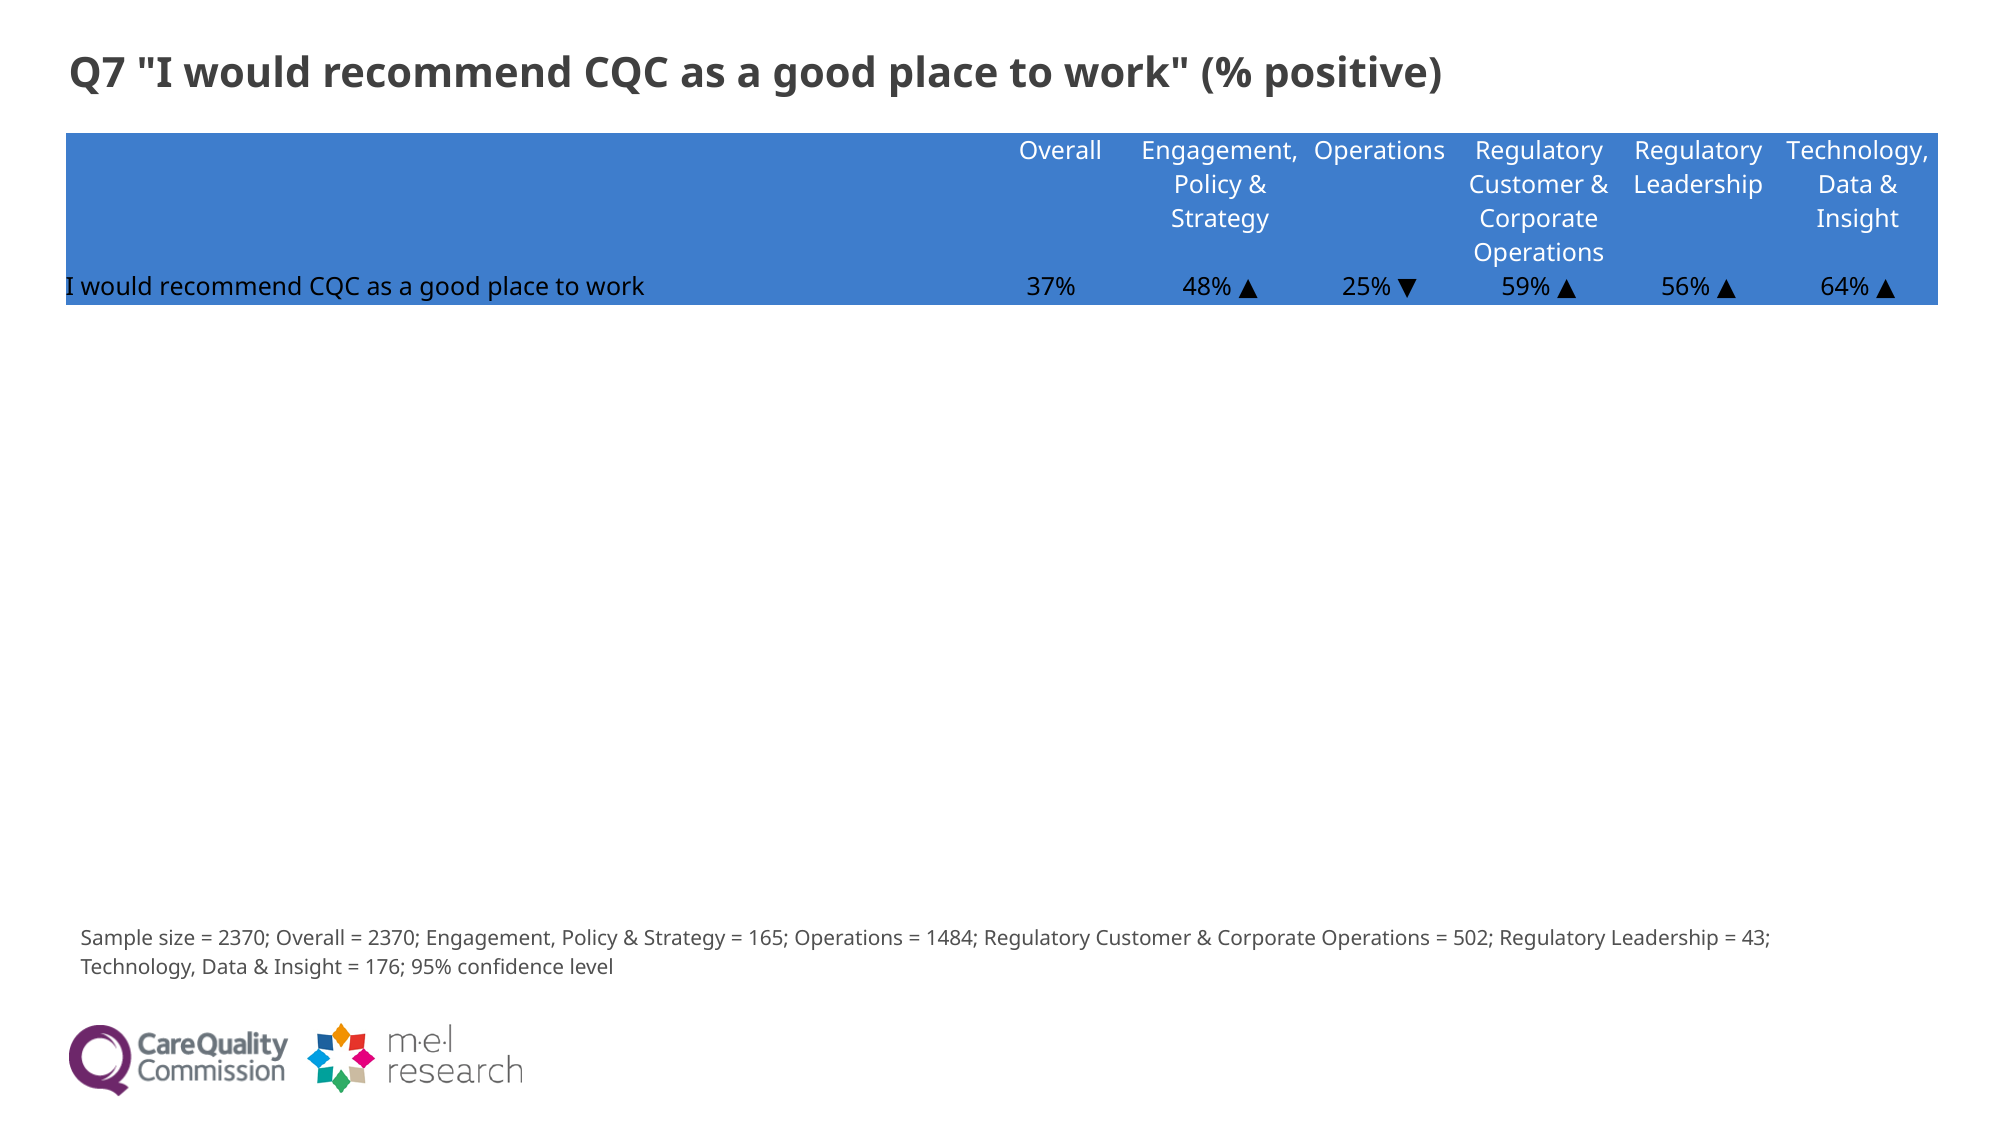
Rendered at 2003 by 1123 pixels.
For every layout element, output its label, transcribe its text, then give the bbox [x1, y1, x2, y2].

table_header Operations [1300, 133, 1459, 269]
table_cell 56% ▲ [1619, 269, 1778, 305]
table_header Regulatory Customer & Corporate Operations [1459, 133, 1619, 269]
table_cell 48% ▲ [1140, 269, 1300, 305]
picture [307, 1023, 522, 1093]
table_header Technology, Data & Insight [1778, 133, 1938, 269]
table_cell 59% ▲ [1459, 269, 1619, 305]
table_cell 25% ▼ [1300, 269, 1459, 305]
table_cell 37% [981, 269, 1140, 305]
table_header [66, 133, 981, 269]
table_header Regulatory Leadership [1619, 133, 1778, 269]
picture [67, 1023, 291, 1099]
table_cell 64% ▲ [1778, 269, 1938, 305]
table_cell I would recommend CQC as a good place to work [66, 269, 981, 305]
table_header Overall [981, 133, 1140, 269]
table_header Engagement, Policy & Strategy [1140, 133, 1300, 269]
text_box Sample size = 2370; Overall = 2370; Engagement, Policy & Strategy = 165; Operations = 1484; Regulatory Customer & Corporate Operations = 502; Regulatory Leadership = 43; Technology, Data & Insight = 176; 95% confidence level [66, 914, 1936, 983]
title Q7 "I would recommend CQC as a good place to work" (% positive) [68, 35, 1936, 96]
